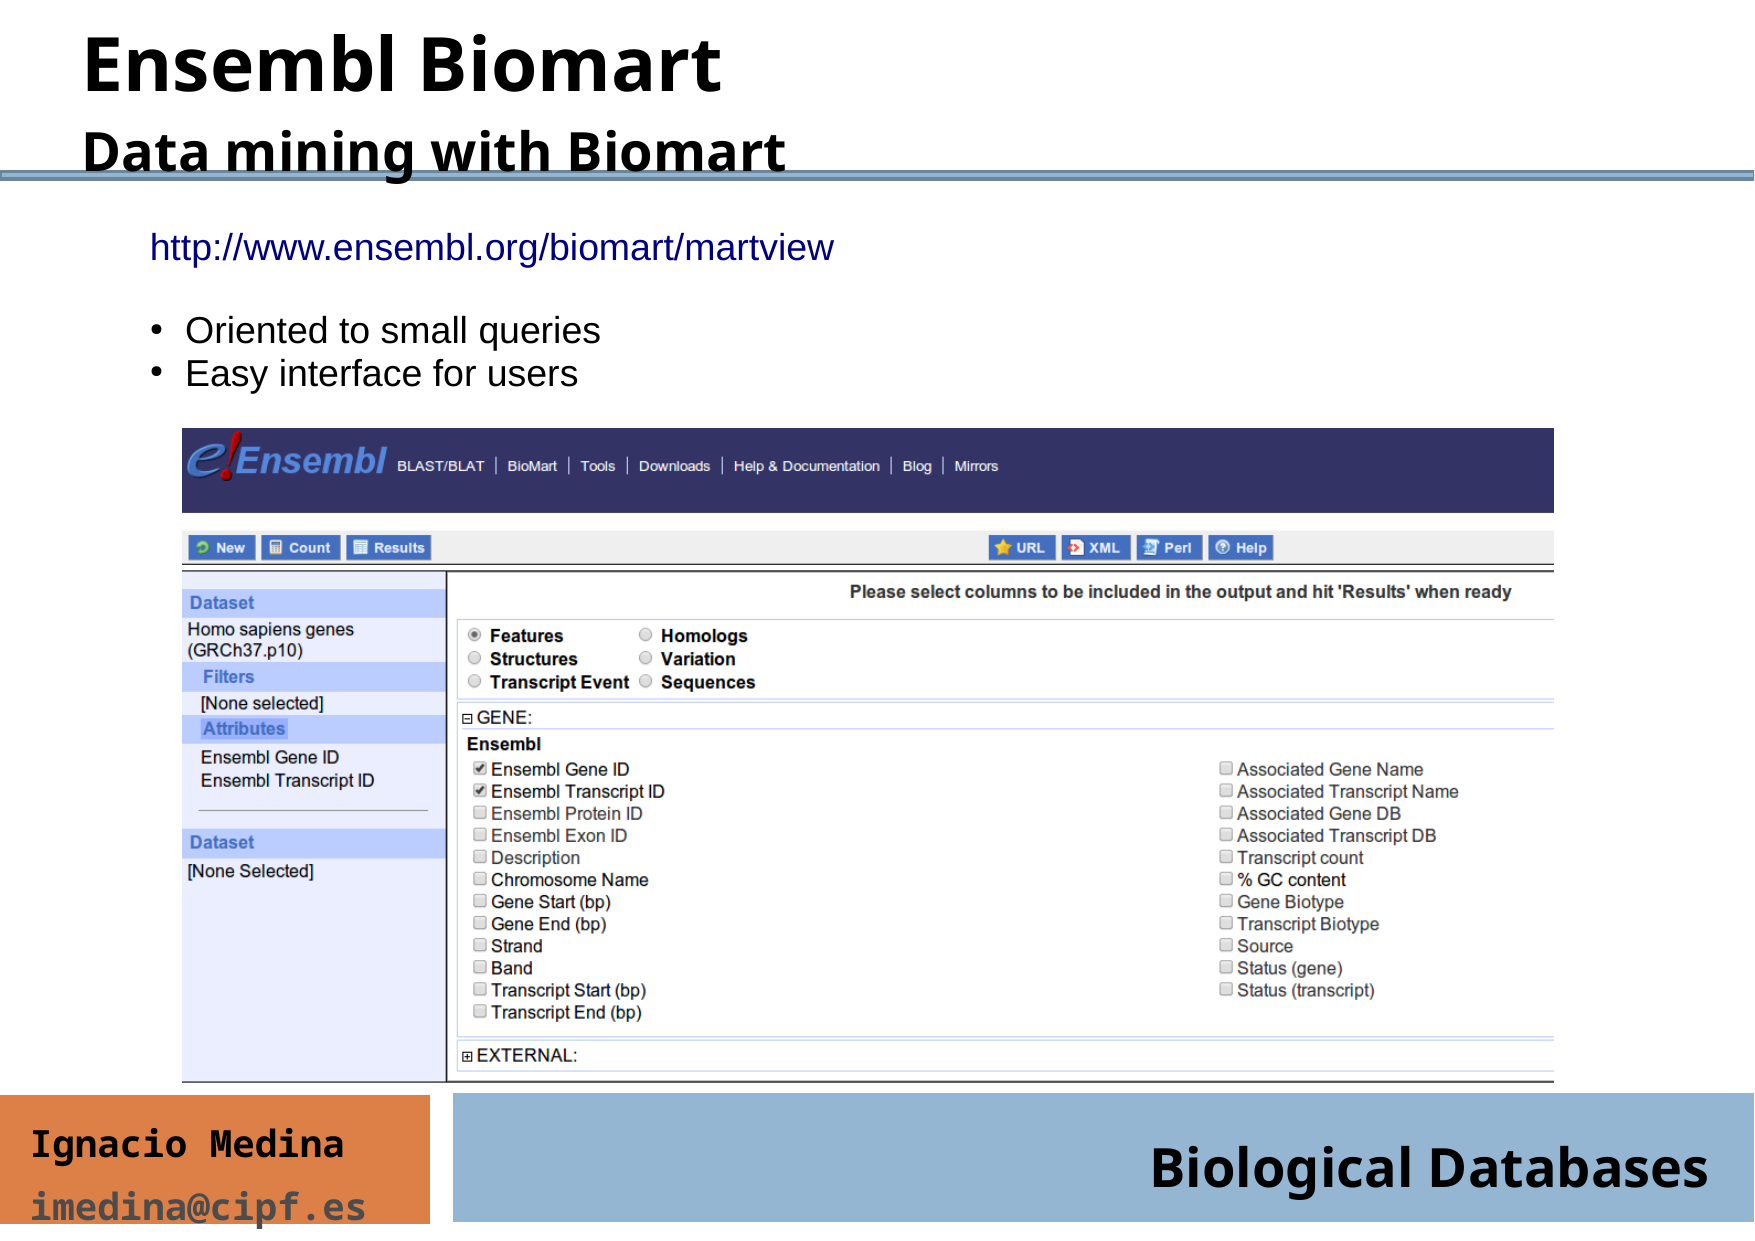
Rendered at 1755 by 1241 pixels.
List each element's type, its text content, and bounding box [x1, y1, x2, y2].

picture [182, 428, 1554, 1086]
text_box Biological Databases [675, 1122, 1726, 1200]
text_box [1571, 171, 1754, 179]
title [59, 153, 1571, 243]
text_box [0, 171, 112, 179]
text_box Ignacio Medina imedina@cipf.es [15, 1110, 406, 1213]
text_box http://www.ensembl.org/biomart/martview Oriented to small queries Easy interface for users [135, 218, 1171, 402]
text_box Ensembl Biomart Data mining with Biomart [67, 3, 1688, 168]
